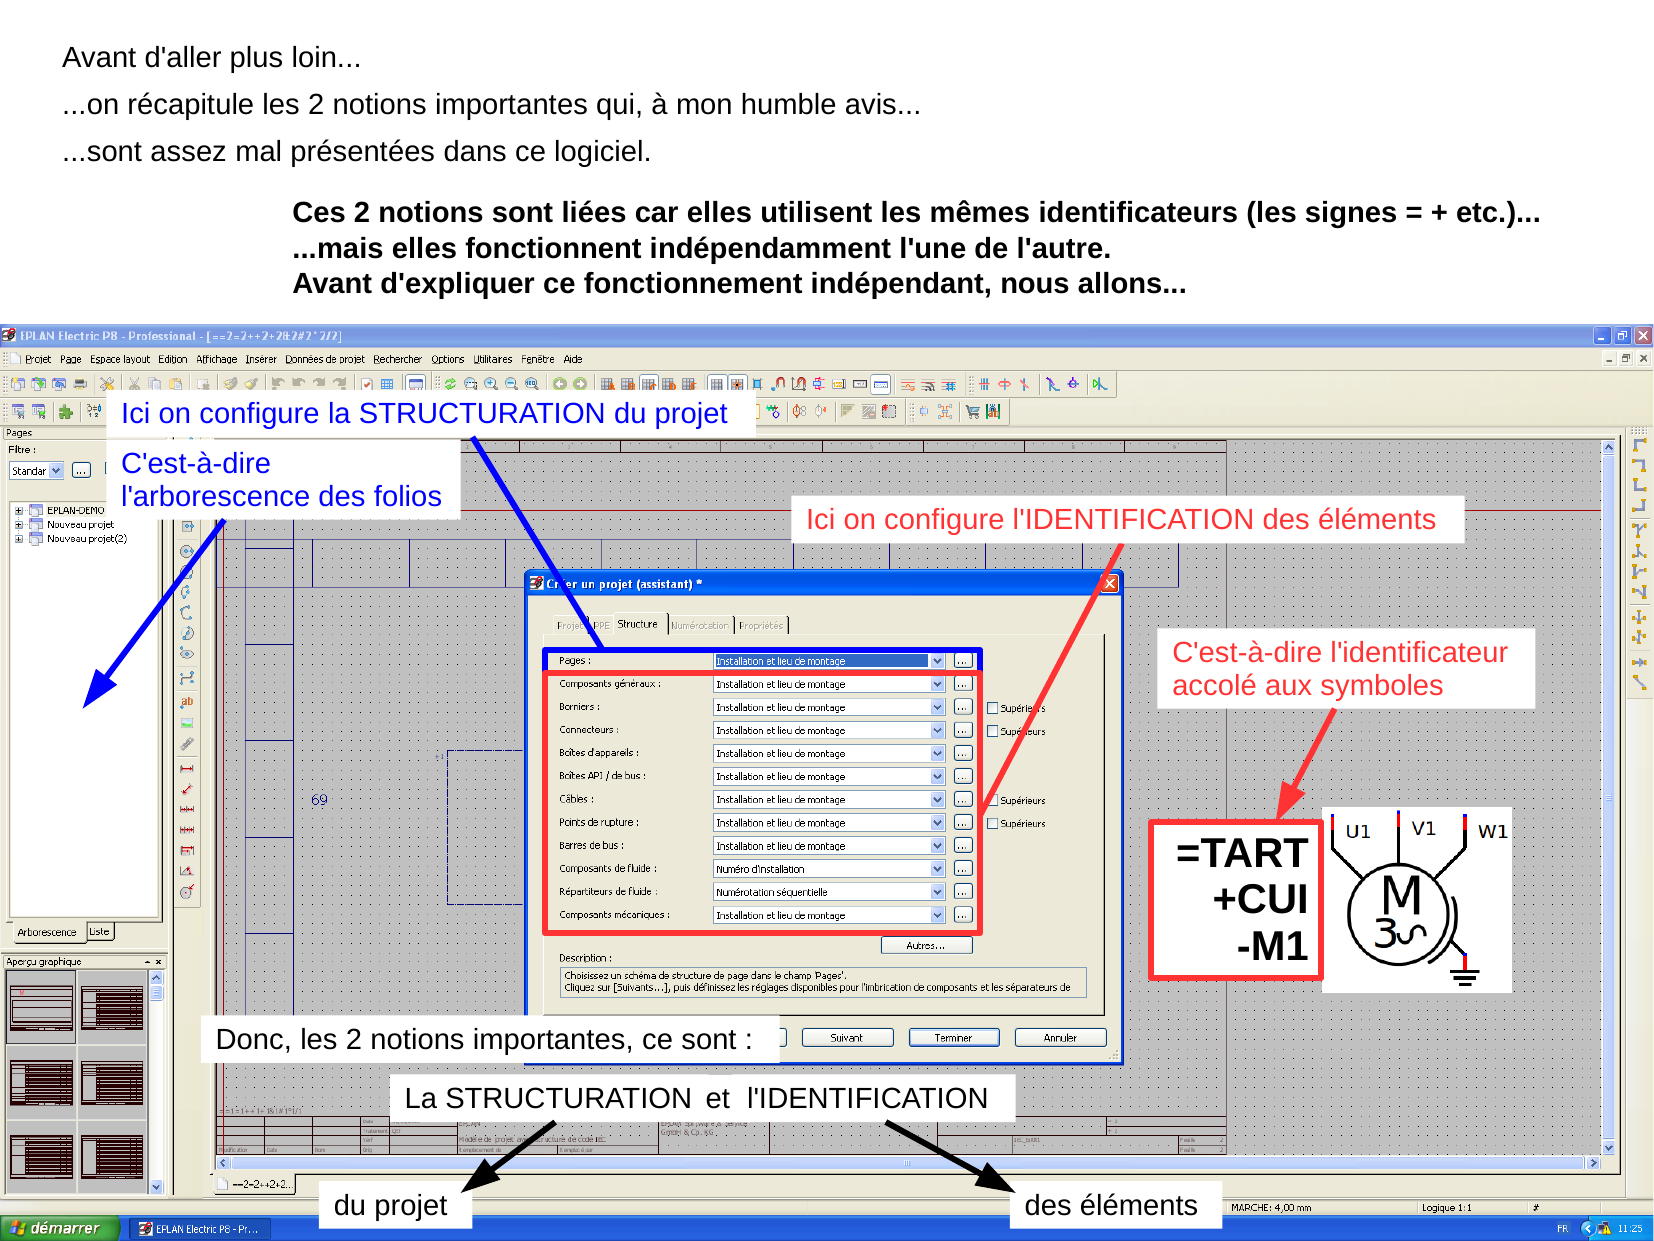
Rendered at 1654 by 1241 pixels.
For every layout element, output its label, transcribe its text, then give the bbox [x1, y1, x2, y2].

text_box =TART +CUI -M1 [1154, 825, 1318, 975]
text_box l'IDENTIFICATION [732, 1074, 1016, 1123]
text_box C'est-à-dire l'arborescence des folios [106, 439, 461, 520]
text_box du projet [318, 1181, 473, 1229]
text_box La STRUCTURATION [389, 1074, 690, 1123]
text_box ...sont assez mal présentées dans ce logiciel. [47, 127, 1619, 178]
picture [0, 324, 1654, 1241]
text_box et [690, 1074, 732, 1123]
text_box Donc, les 2 notions importantes, ce sont : [200, 1015, 780, 1063]
text_box Ici on configure la STRUCTURATION du projet [106, 389, 756, 438]
text_box Ces 2 notions sont liées car elles utilisent les mêmes identificateurs (les signes = + etc.)... [277, 188, 1595, 237]
text_box C'est-à-dire l'identificateur accolé aux symboles [1157, 628, 1536, 709]
text_box Avant d'expliquer ce fonctionnement indépendant, nous allons... [277, 259, 1400, 308]
text_box Avant d'aller plus loin... [47, 33, 1619, 80]
text_box ...on récapitule les 2 notions importantes qui, à mon humble avis... [47, 80, 1619, 127]
text_box Ici on configure l'IDENTIFICATION des éléments [791, 495, 1465, 544]
text_box des éléments [1009, 1181, 1223, 1229]
text_box ...mais elles fonctionnent indépendamment l'une de l'autre. [277, 224, 1241, 259]
